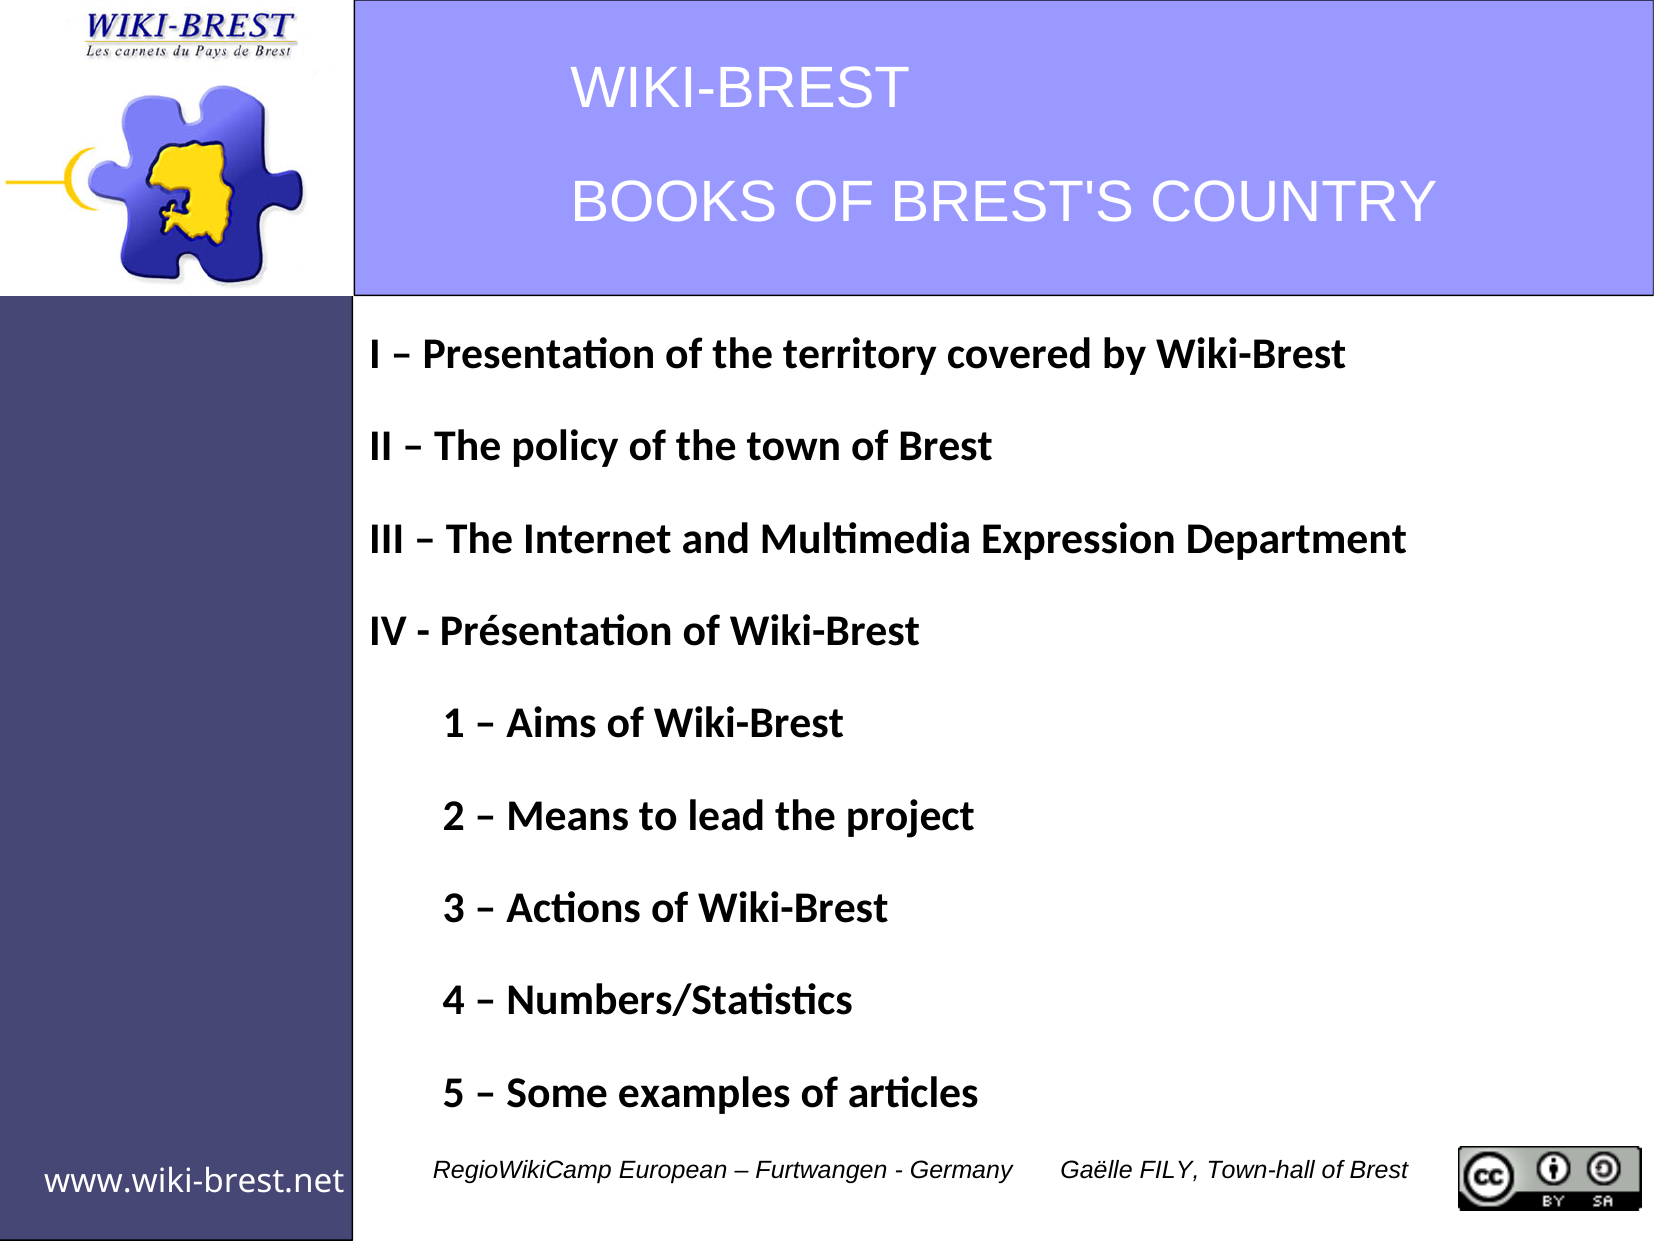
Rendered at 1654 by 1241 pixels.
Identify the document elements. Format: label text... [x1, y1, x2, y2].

picture [0, 0, 353, 296]
text_box I – Presentation of the territory covered by Wiki-Brest II – The policy of the town of Brest III – The Internet and Multimedia Expression Department IV - Présentation of Wiki-Brest 1 – Aims of Wiki-Brest 2 – Means to lead the project 3 – Actions of Wiki-Brest 4 – Numbers/Statistics 5 – Some examples of articles [354, 324, 1506, 1138]
picture [1458, 1146, 1642, 1211]
